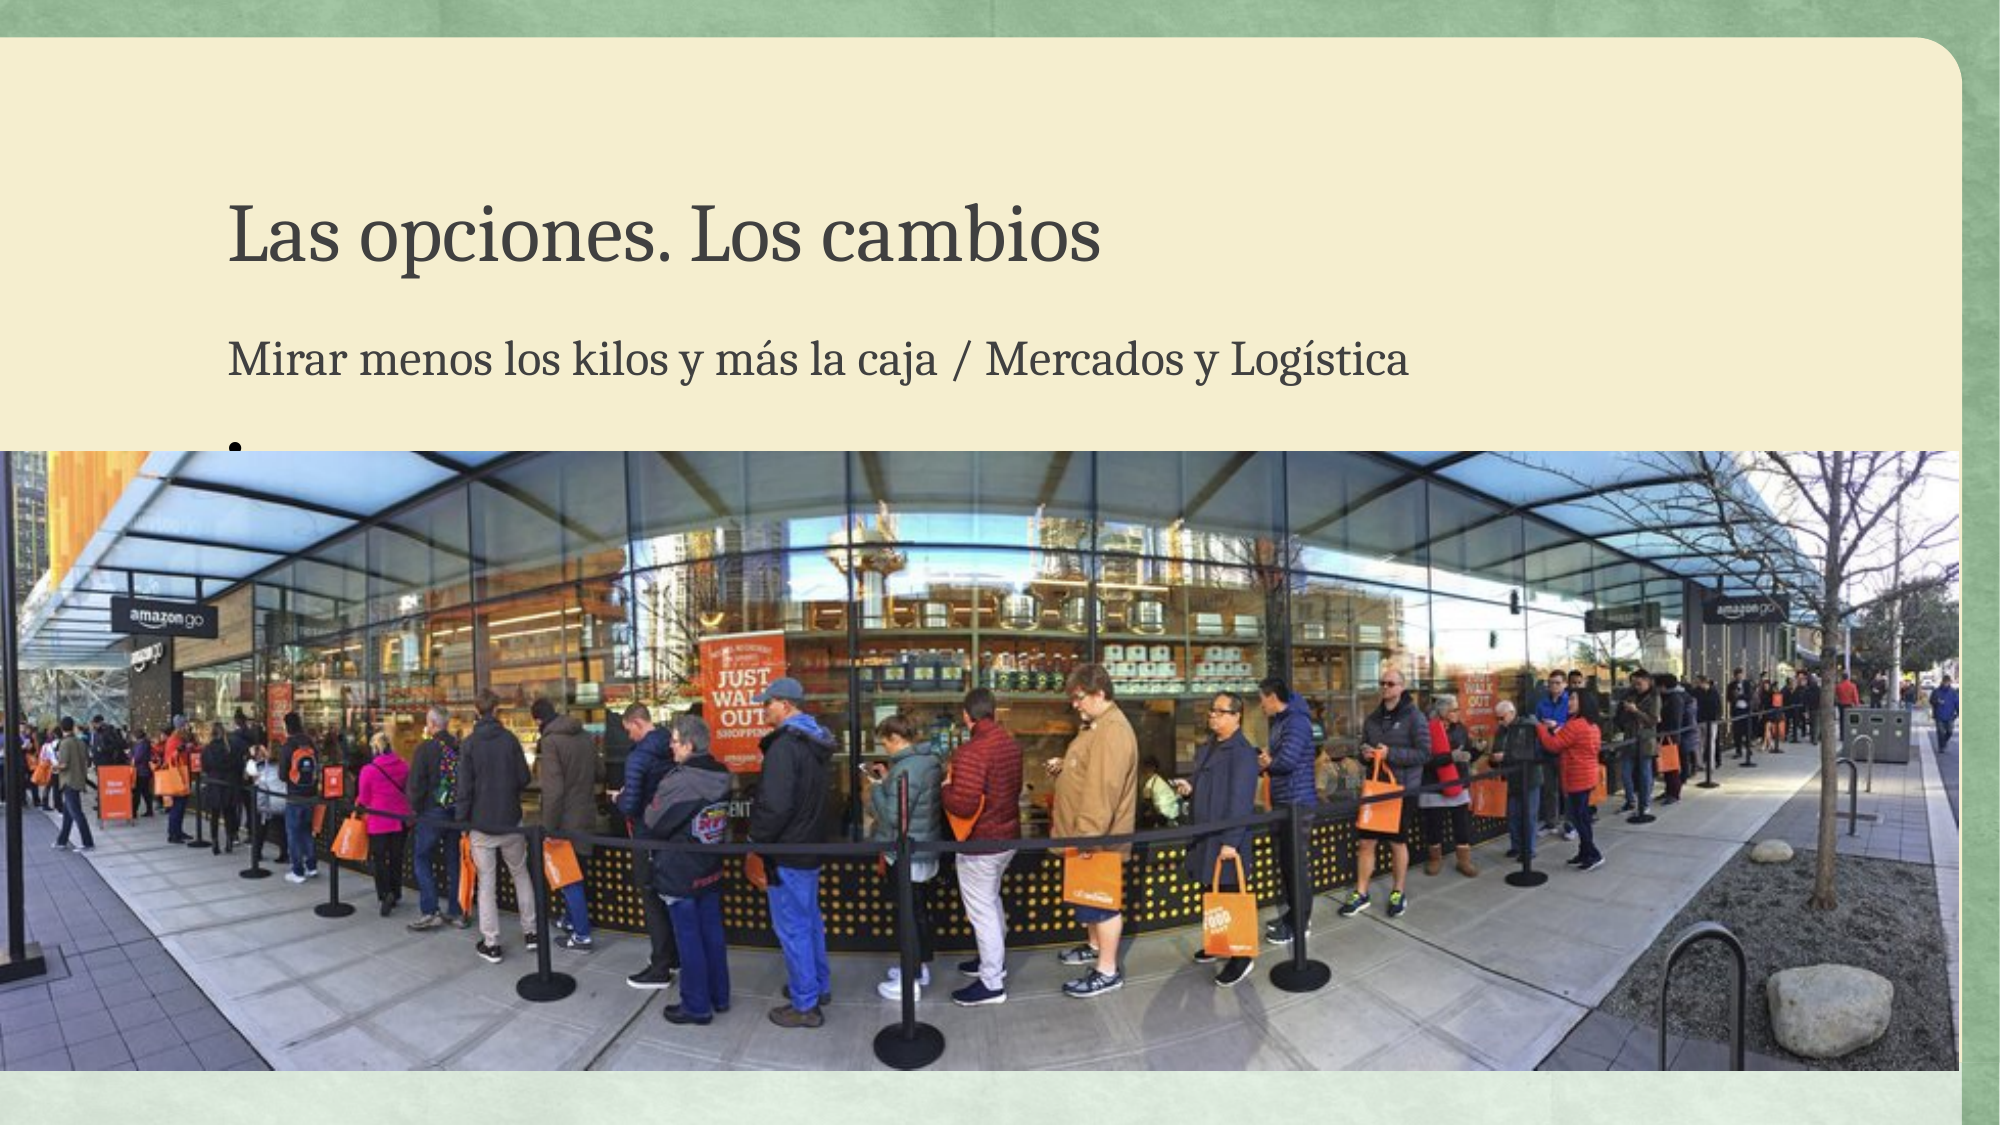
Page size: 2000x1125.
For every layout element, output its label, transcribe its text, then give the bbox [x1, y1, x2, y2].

list Mirar menos los kilos y más la caja / Mercados y Logística [212, 324, 1788, 438]
picture [0, 451, 1959, 1071]
title Las opciones. Los cambios [212, 92, 1788, 288]
